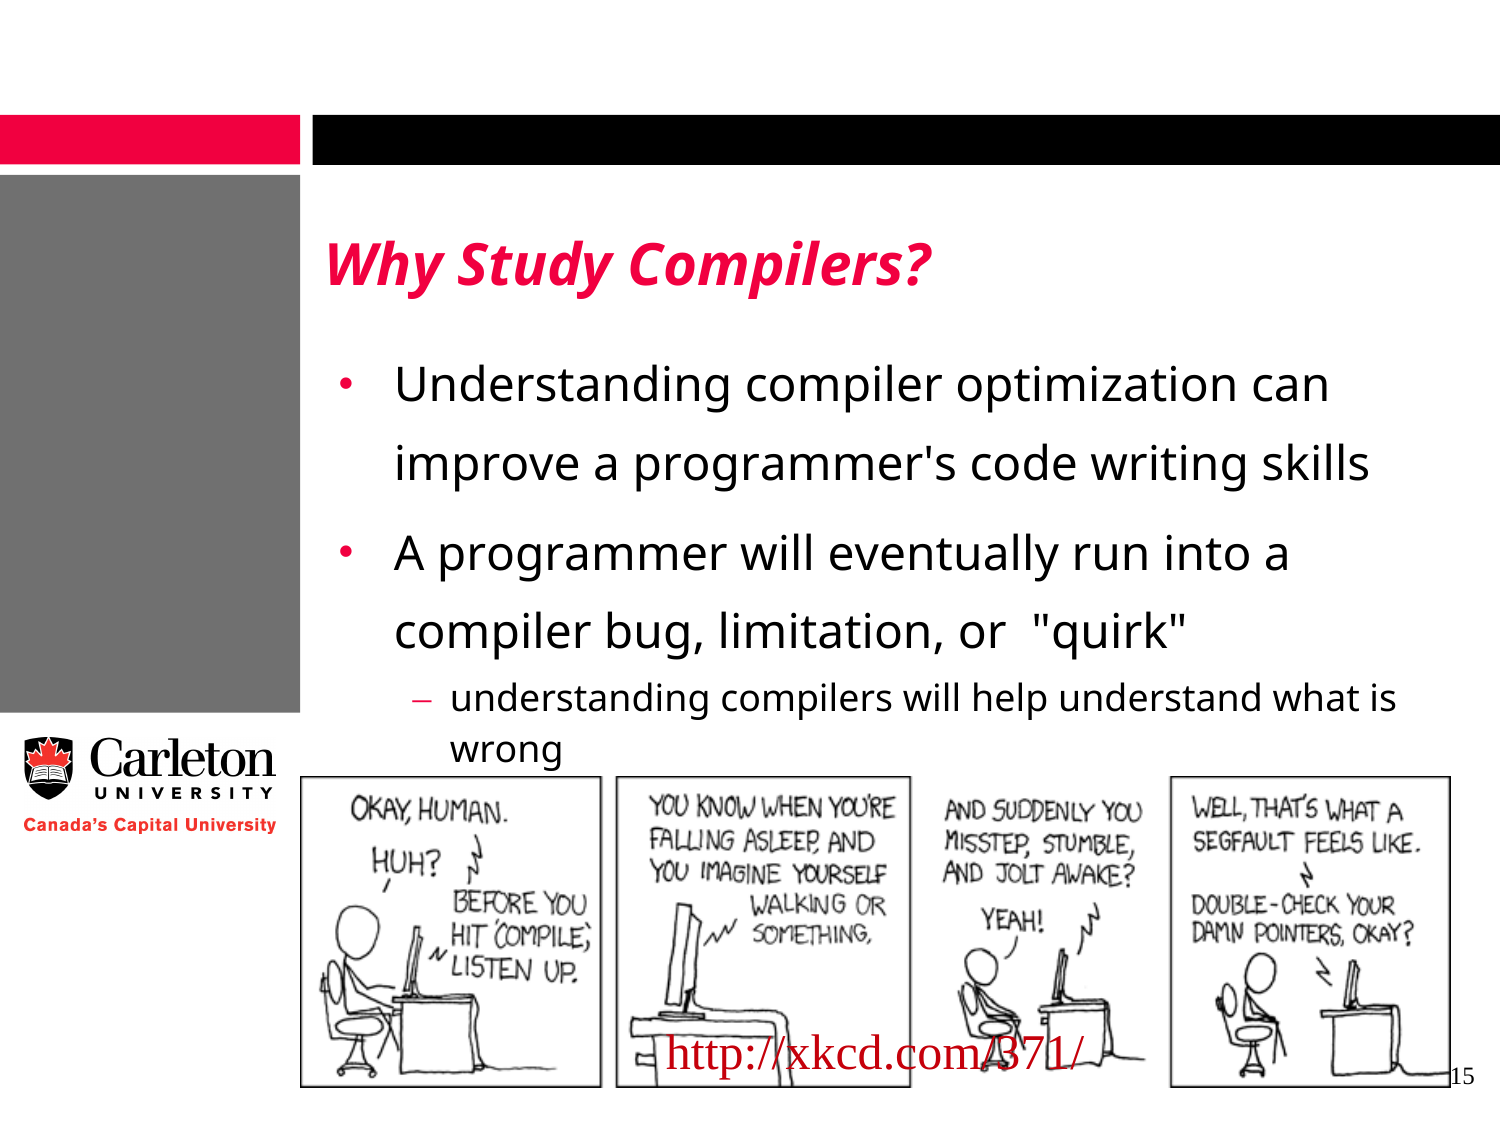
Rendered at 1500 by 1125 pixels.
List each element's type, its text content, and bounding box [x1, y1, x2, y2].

title Why Study Compilers? [324, 187, 1450, 338]
list Understanding compiler optimization can improve a programmer's code writing skills A programmer will eventually run into a compiler bug, limitation, or "quirk" understanding compilers will help understand what is wrong And many more reasons... [337, 337, 1463, 1048]
picture [300, 776, 1451, 1088]
picture [24, 737, 276, 834]
